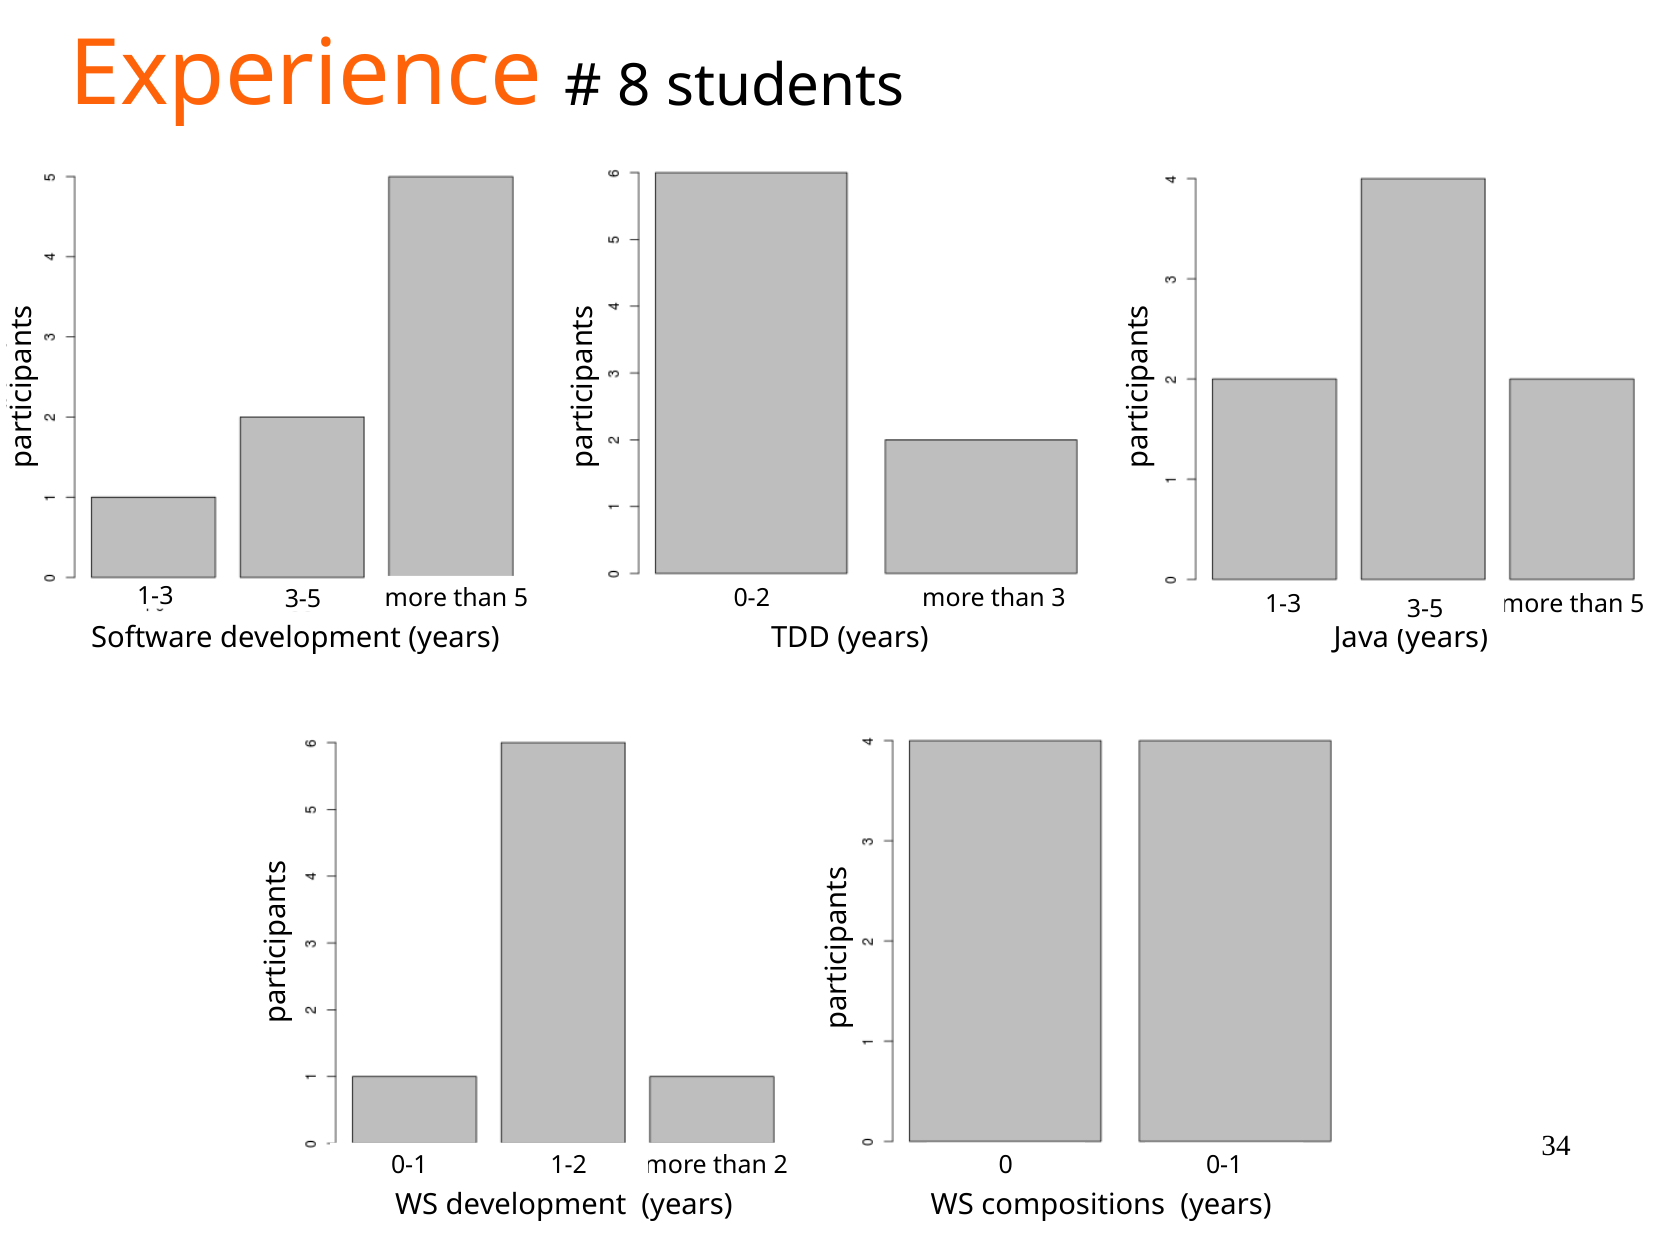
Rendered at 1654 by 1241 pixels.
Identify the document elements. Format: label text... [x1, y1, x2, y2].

text_box 3-5 [1345, 587, 1505, 629]
text_box 0-1 [1145, 1142, 1304, 1185]
text_box 0-1 [330, 1142, 489, 1185]
text_box participants [821, 839, 849, 1057]
text_box participants [567, 278, 595, 495]
text_box participants [6, 278, 34, 495]
picture [570, 110, 1654, 669]
text_box more than 3 [914, 575, 1074, 618]
text_box 3-5 [1345, 581, 1493, 587]
text_box WS compositions (years) [825, 1189, 1378, 1216]
text_box 3-5 [223, 584, 377, 612]
text_box 1-3 [76, 581, 235, 609]
text_box TDD (years) [570, 623, 1130, 650]
text_box more than 2 [648, 1142, 796, 1185]
text_box Java (years) [1131, 623, 1654, 730]
text_box participants [1122, 278, 1150, 495]
text_box Software development (years) [46, 623, 545, 650]
text_box # 8 students [550, 35, 1103, 116]
picture [6, 108, 565, 667]
text_box more than 5 [377, 575, 536, 618]
picture [267, 672, 1383, 1233]
title Experience [69, 0, 1558, 163]
text_box 0 [926, 1142, 1085, 1185]
text_box 0-2 [672, 575, 832, 618]
text_box more than 5 [1493, 581, 1652, 624]
text_box 1-2 [489, 1142, 648, 1185]
text_box 1-3 [1204, 581, 1345, 624]
text_box participants [260, 834, 288, 1051]
text_box WS development (years) [288, 1189, 825, 1216]
